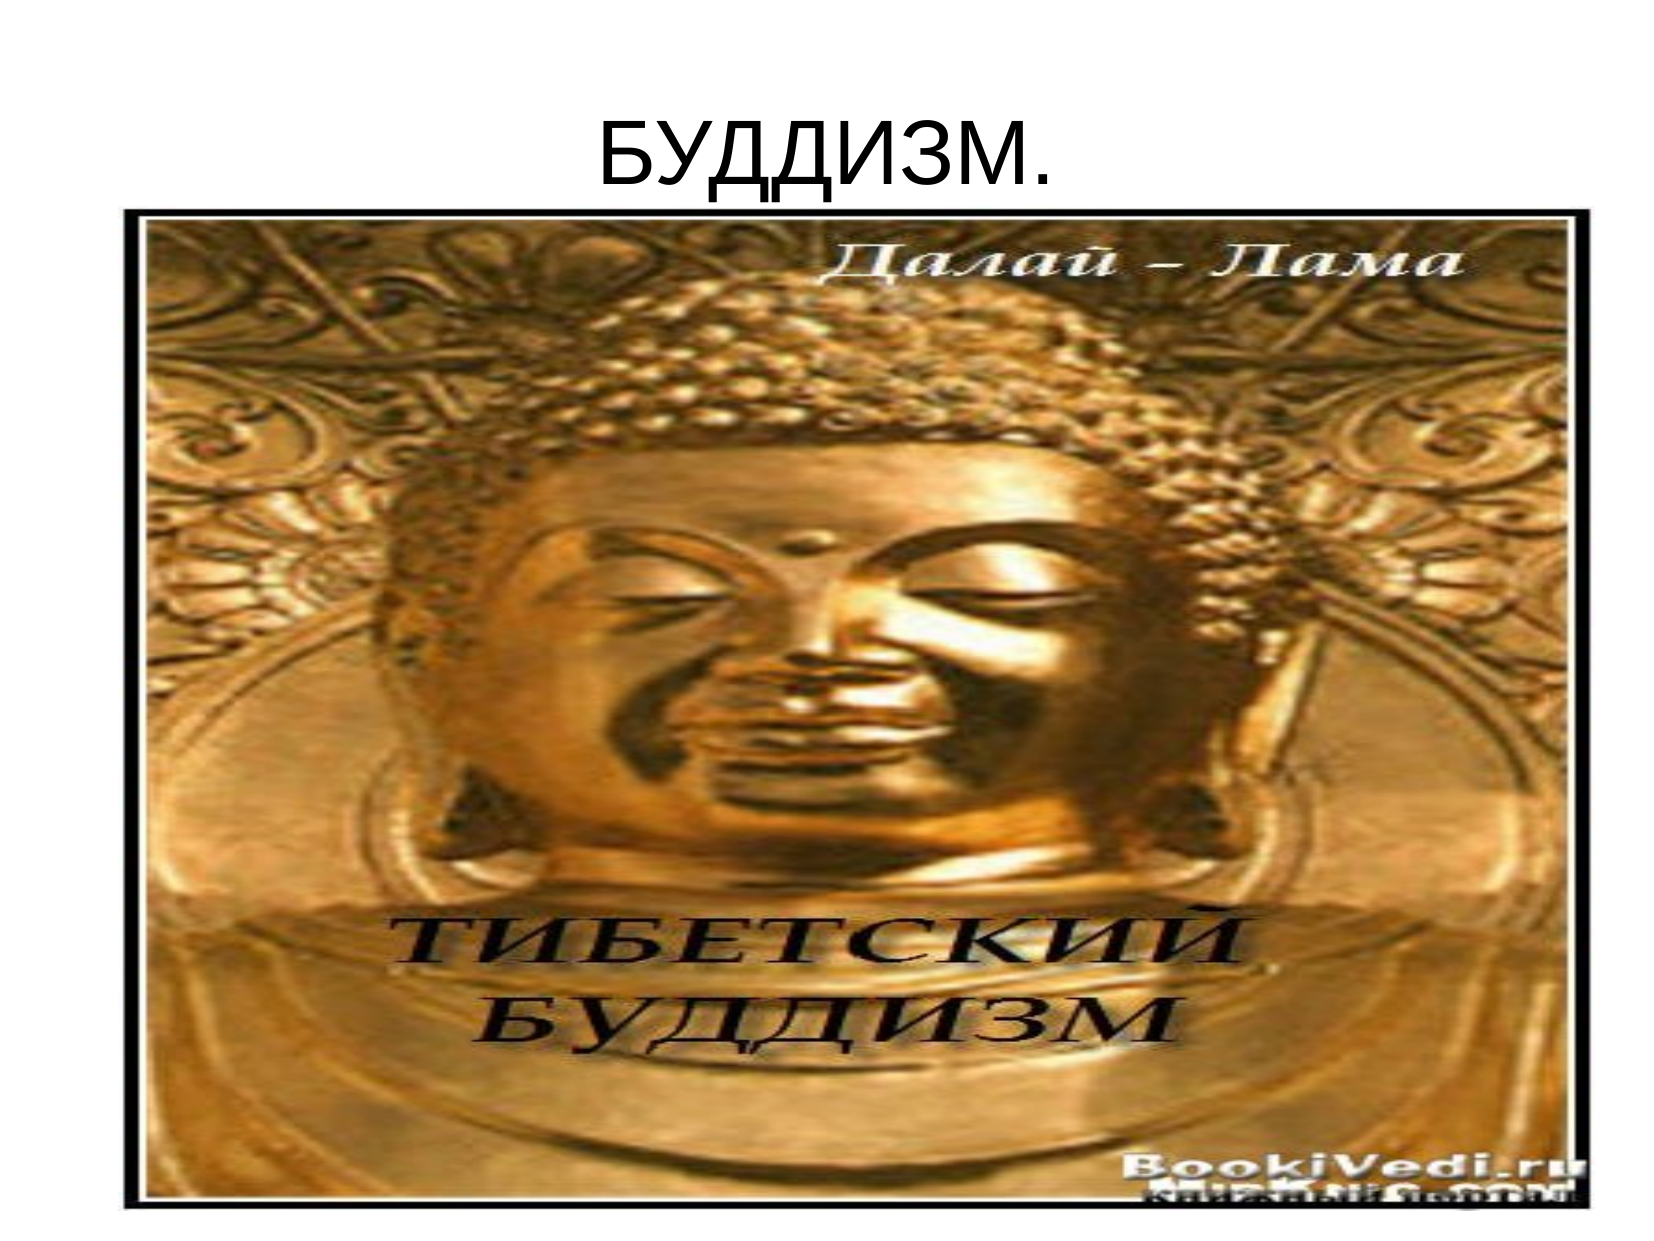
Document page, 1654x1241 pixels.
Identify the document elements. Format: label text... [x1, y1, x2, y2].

title БУДДИЗМ. [82, 56, 1571, 250]
picture [118, 206, 1595, 1211]
